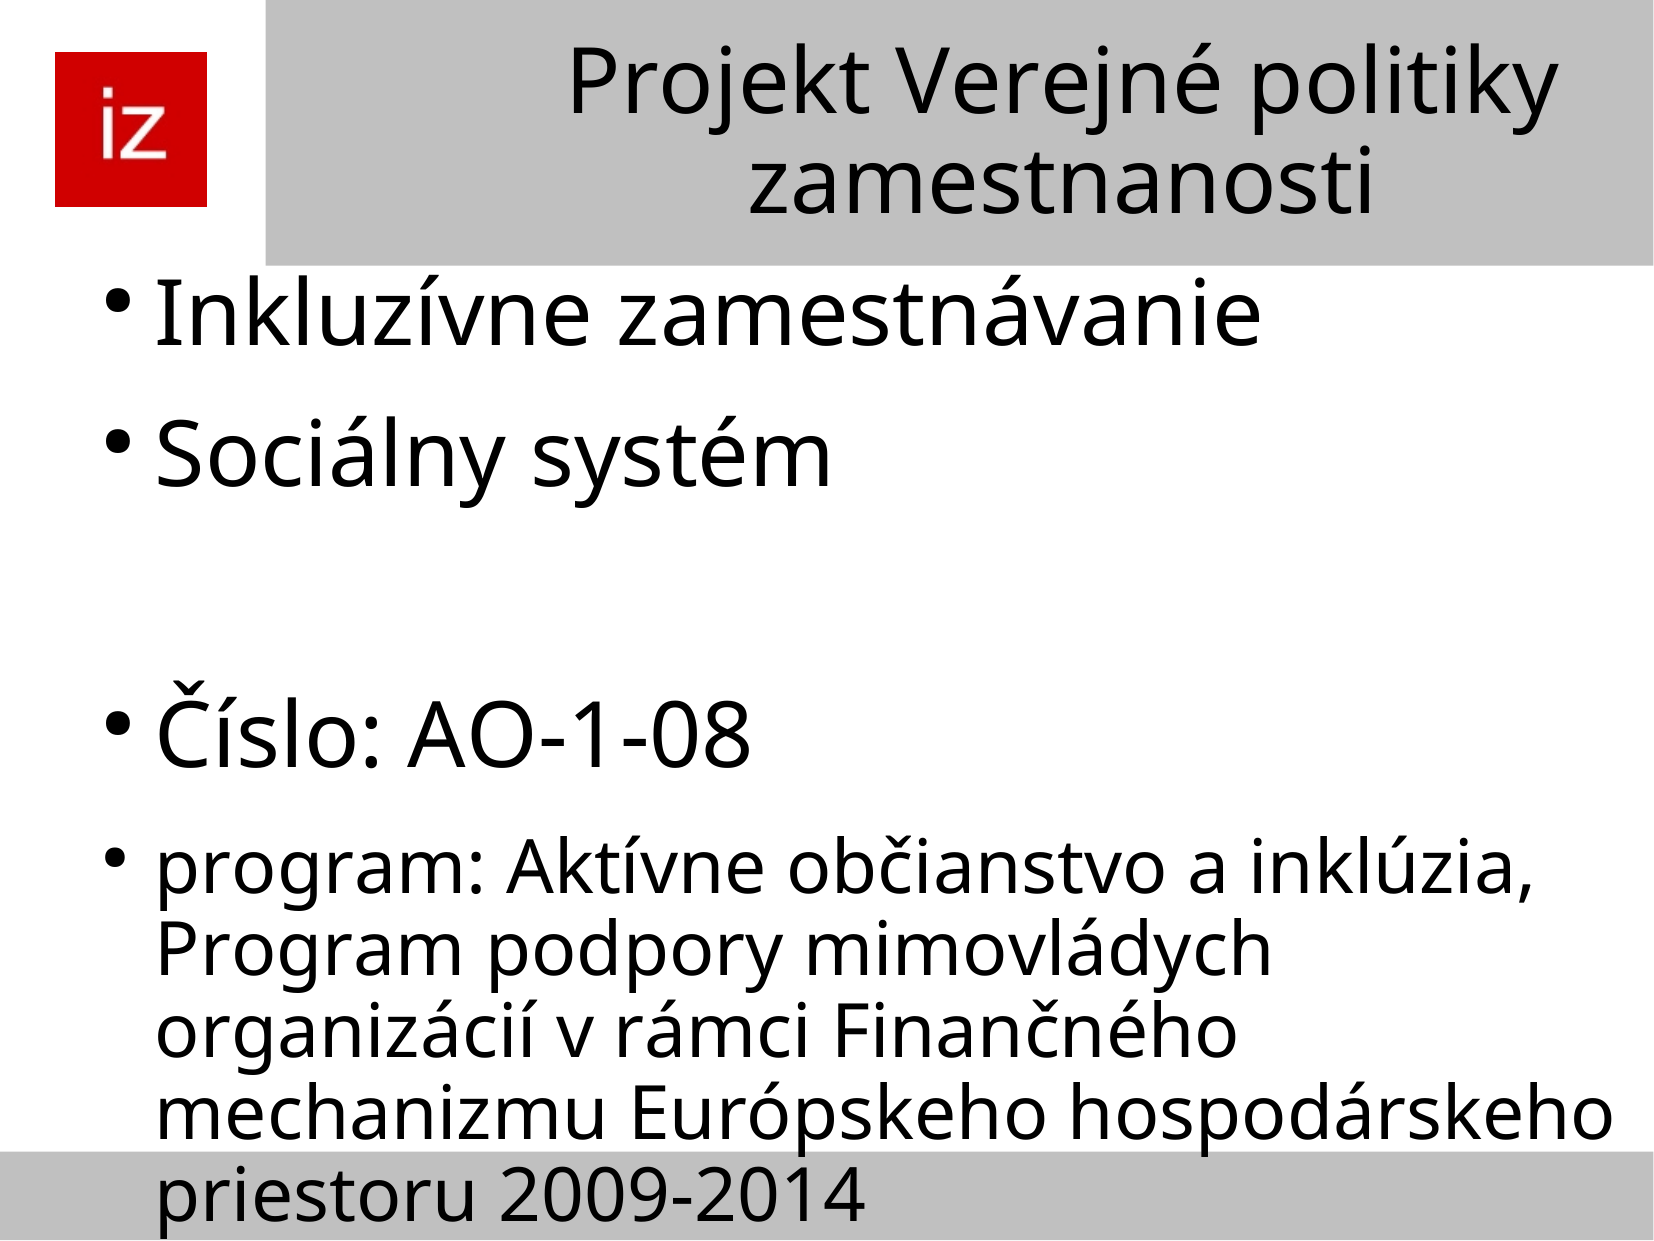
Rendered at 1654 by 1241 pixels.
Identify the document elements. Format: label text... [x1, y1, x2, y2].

picture [55, 52, 207, 207]
list Inkluzívne zamestnávanie Sociálny systém Číslo: AO-1-08 program: Aktívne občianstvo a inklúzia, Program podpory mimovládych organizácií v rámci Finančného mechanizmu Európskeho hospodárskeho priestoru 2009-2014 [29, 265, 1654, 1047]
title Projekt Verejné politiky zamestnanosti [561, 29, 1565, 237]
